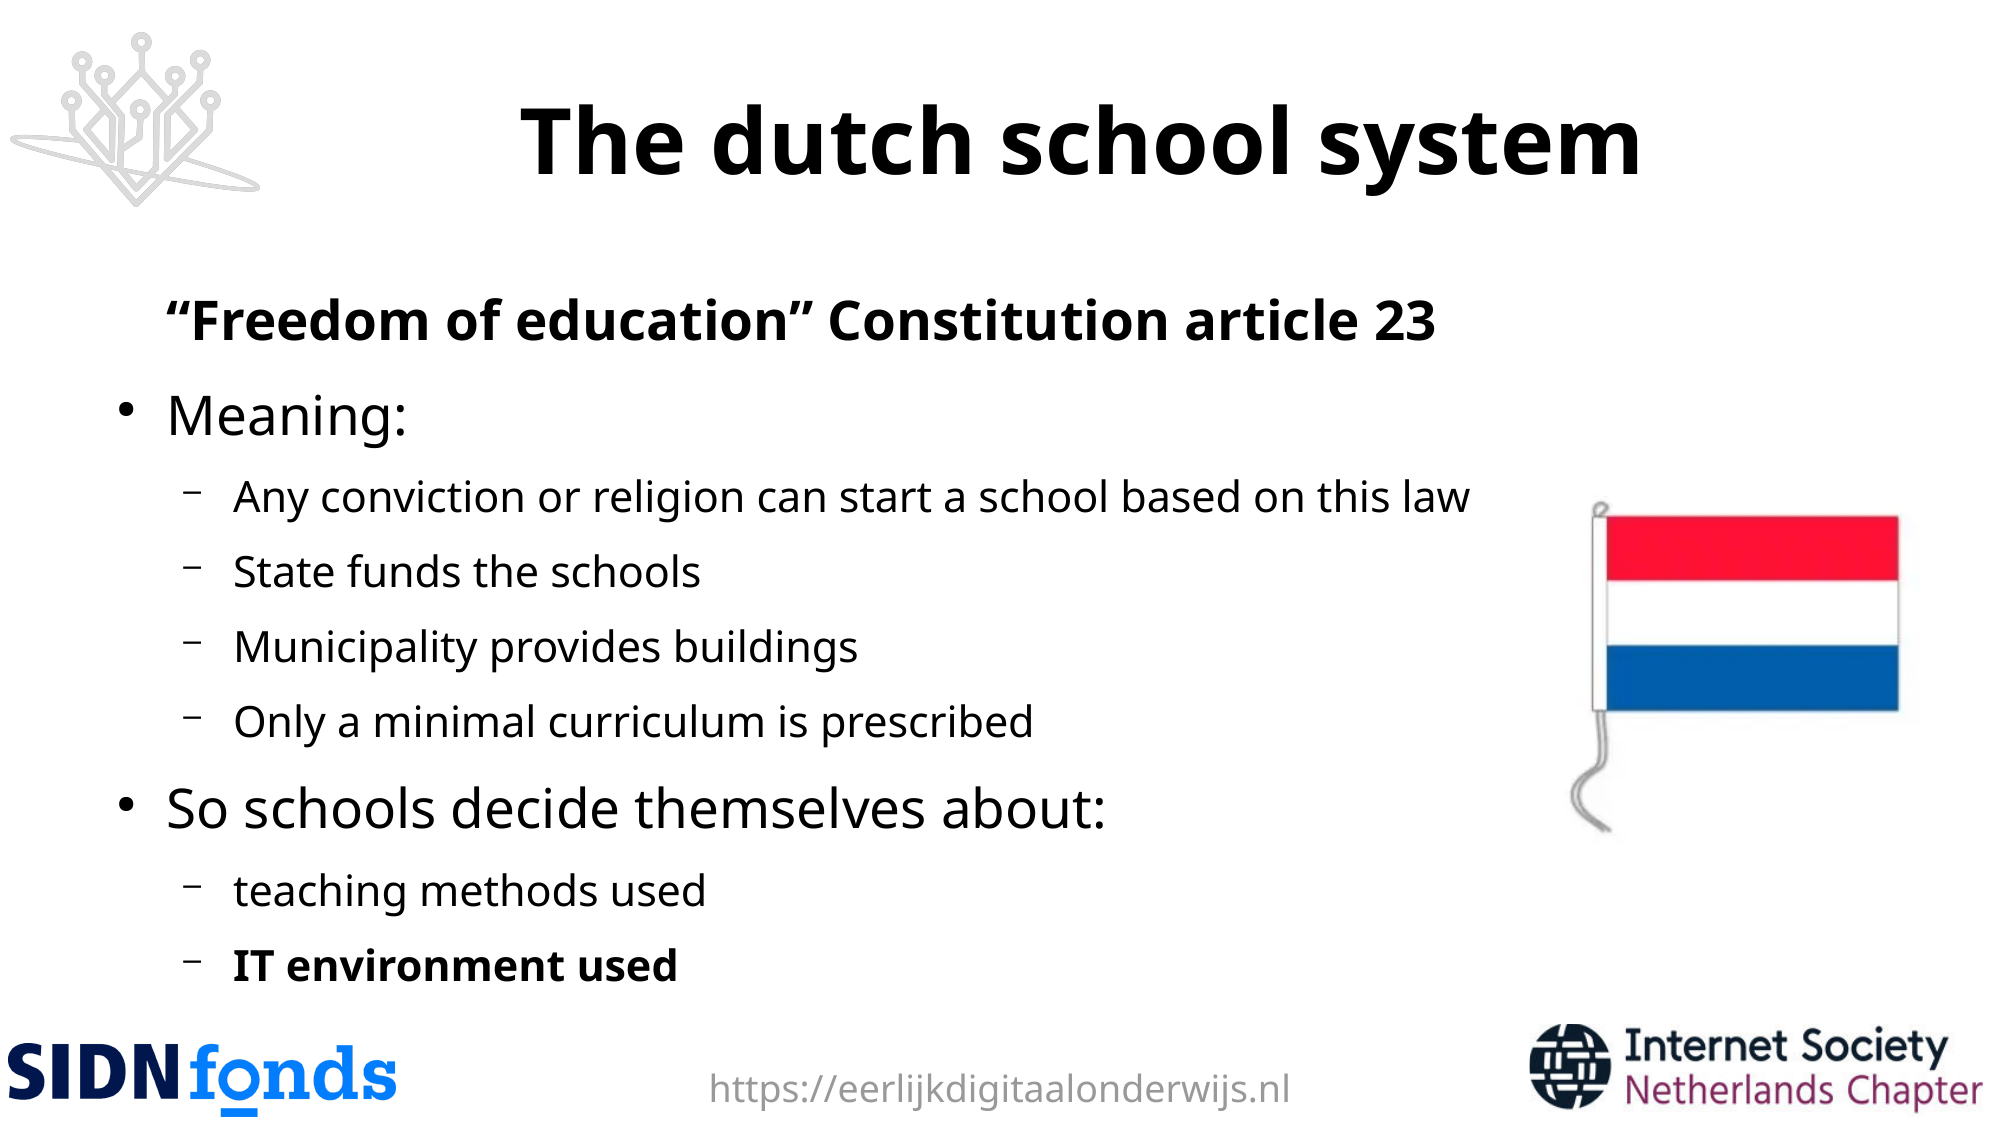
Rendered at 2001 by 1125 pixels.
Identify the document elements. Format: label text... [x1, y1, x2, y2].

picture [1529, 1024, 1995, 1117]
picture [8, 1043, 396, 1117]
list “Freedom of education” Constitution article 23 Meaning: Any conviction or religion can start a school based on this law State funds the schools Municipality provides buildings Only a minimal curriculum is prescribed So schools decide themselves about: teaching methods used IT environment used [99, 286, 1920, 999]
picture [1559, 442, 1920, 893]
title The dutch school system [265, 44, 1900, 233]
